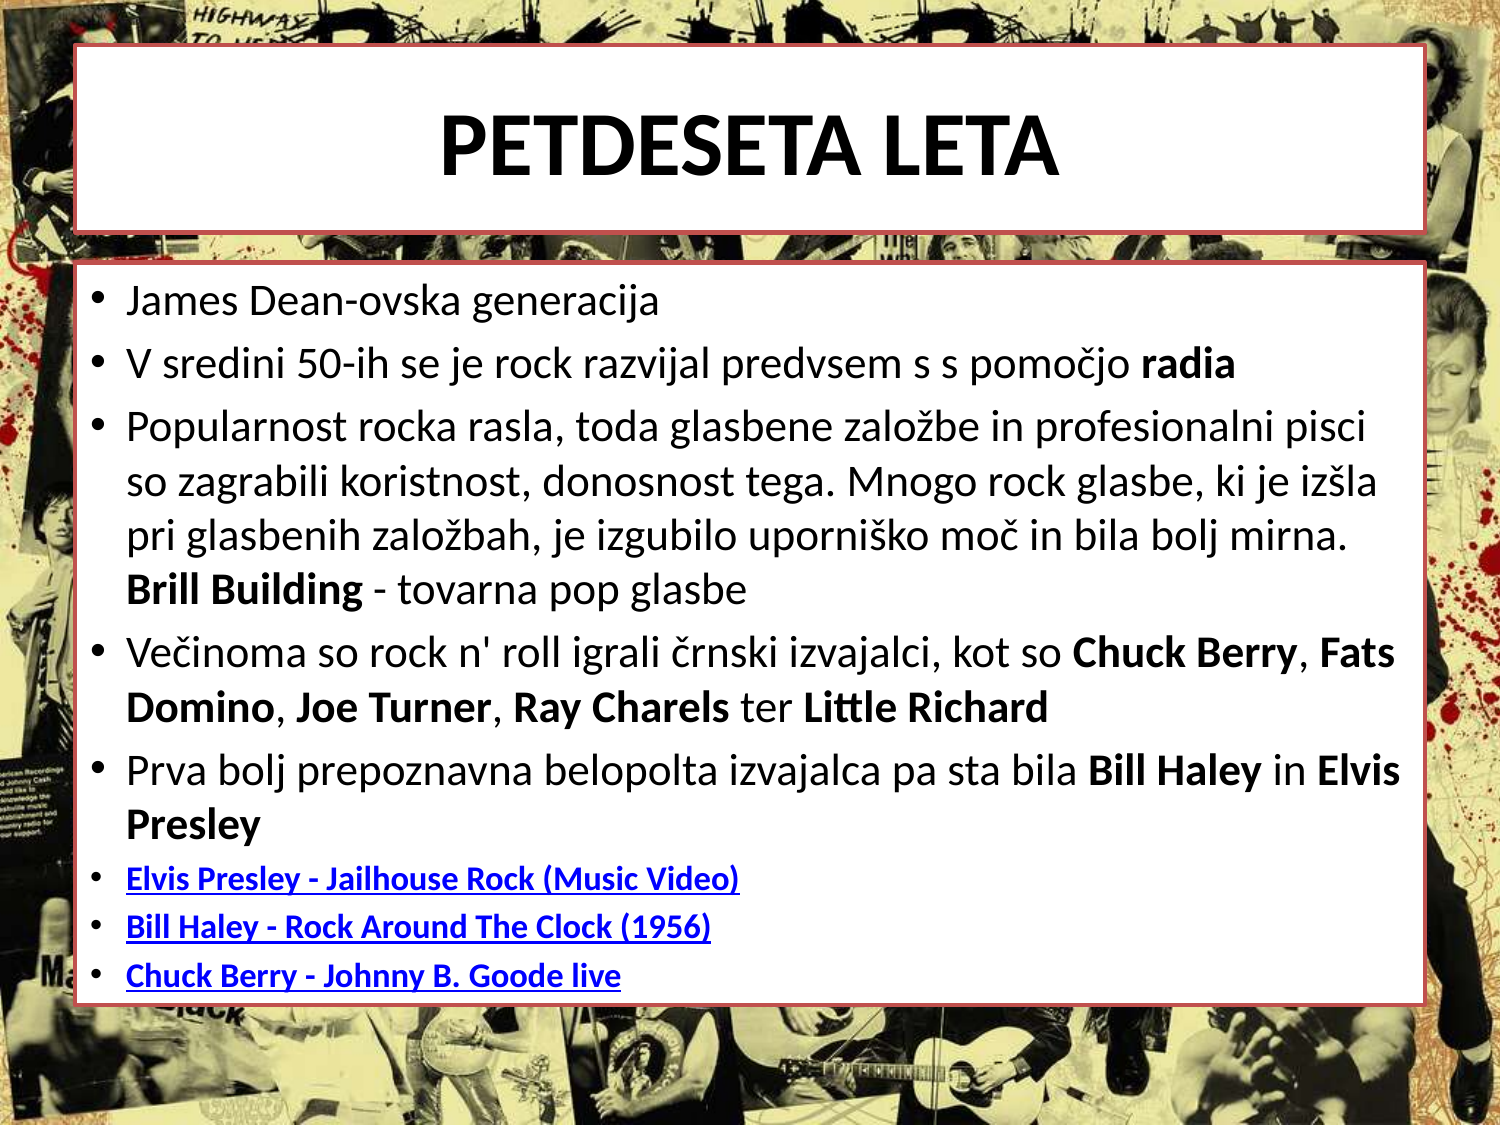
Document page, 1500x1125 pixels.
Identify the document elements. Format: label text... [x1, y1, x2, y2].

title PETDESETA LETA [75, 45, 1425, 233]
list James Dean-ovska generacija V sredini 50-ih se je rock razvijal predvsem s s pomočjo radia Popularnost rocka rasla, toda glasbene založbe in profesionalni pisci so zagrabili koristnost, donosnost tega. Mnogo rock glasbe, ki je izšla pri glasbenih založbah, je izgubilo uporniško moč in bila bolj mirna. Brill Building - tovarna pop glasbe Večinoma so rock n' roll igrali črnski izvajalci, kot so Chuck Berry, Fats Domino, Joe Turner, Ray Charels ter Little Richard Prva bolj prepoznavna belopolta izvajalca pa sta bila Bill Haley in Elvis Presley Elvis Presley - Jailhouse Rock (Music Video) Bill Haley - Rock Around The Clock (1956) Chuck Berry - Johnny B. Goode live [75, 262, 1425, 1005]
picture [0, 0, 1500, 1125]
